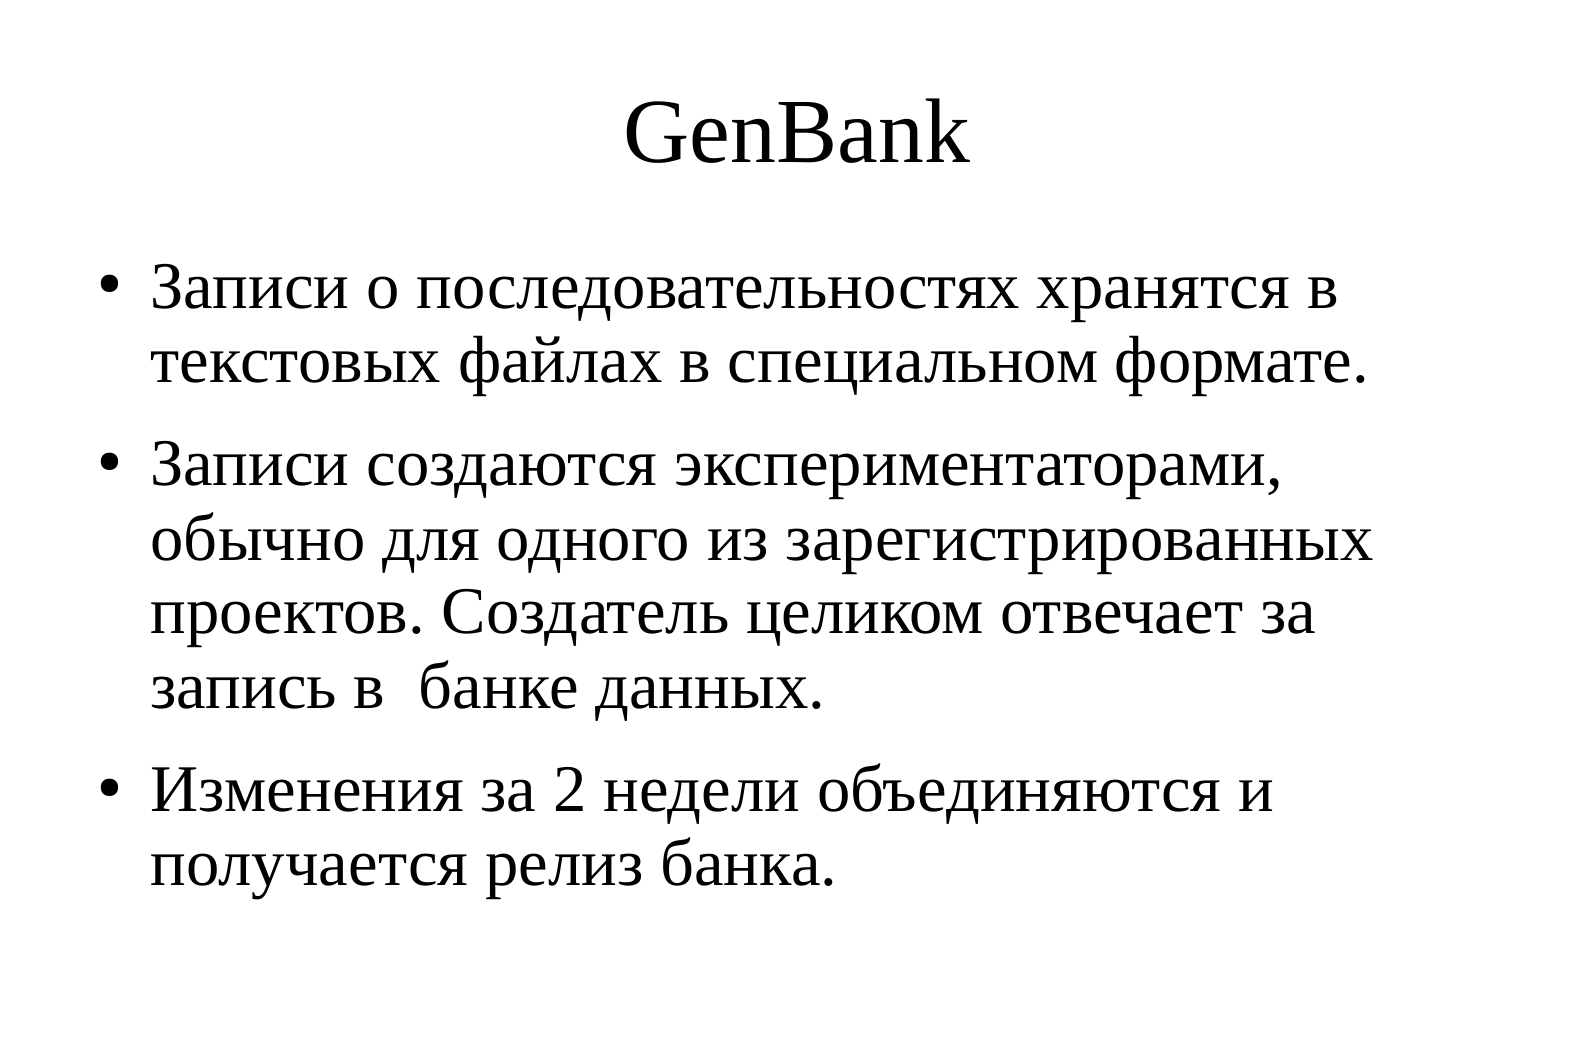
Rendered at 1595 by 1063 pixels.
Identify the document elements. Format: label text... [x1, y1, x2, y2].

title GenBank [79, 42, 1515, 220]
list Записи о последовательностях хранятся в текстовых файлах в специальном формате. Записи создаются экспериментаторами, обычно для одного из зарегистрированных проектов. Создатель целиком отвечает за запись в банке данных. Изменения за 2 недели объединяются и получается релиз банка. [79, 248, 1515, 936]
